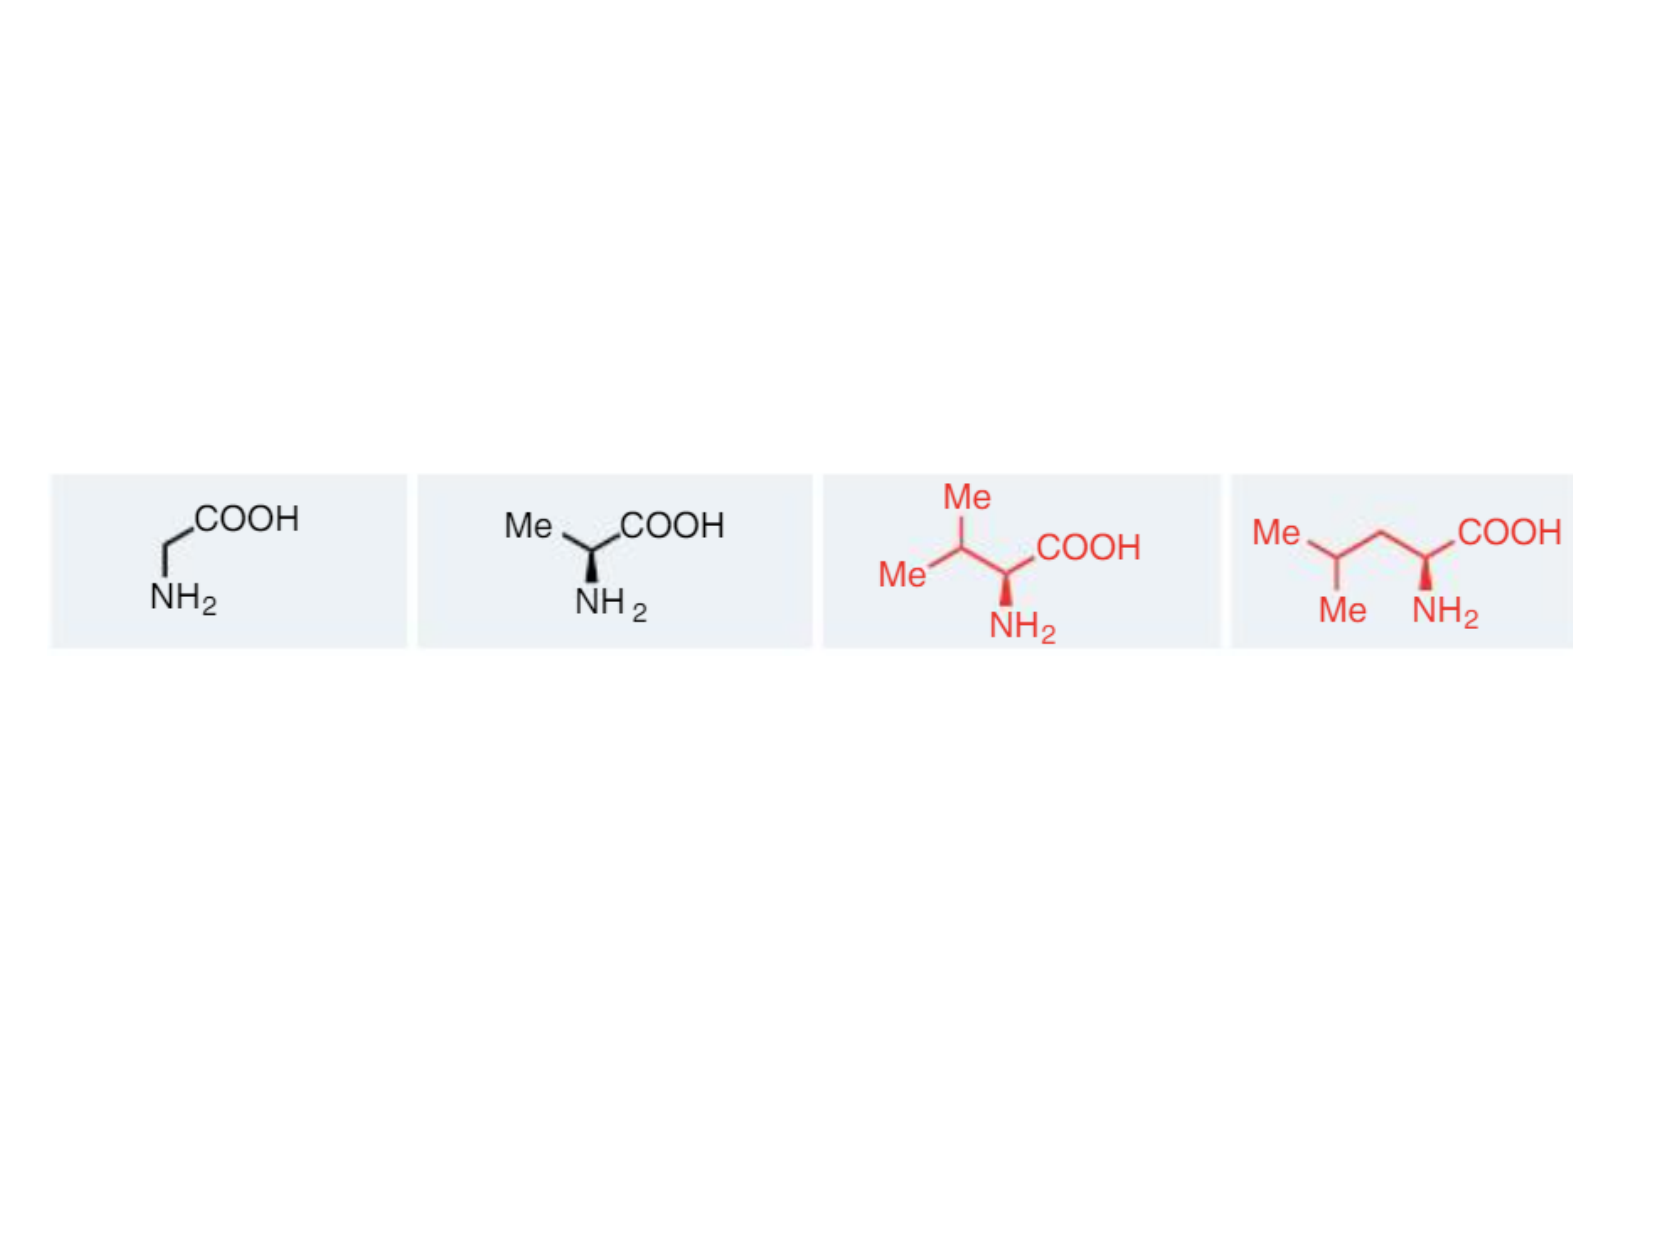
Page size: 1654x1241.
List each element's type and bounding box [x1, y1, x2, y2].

picture [47, 472, 1573, 656]
